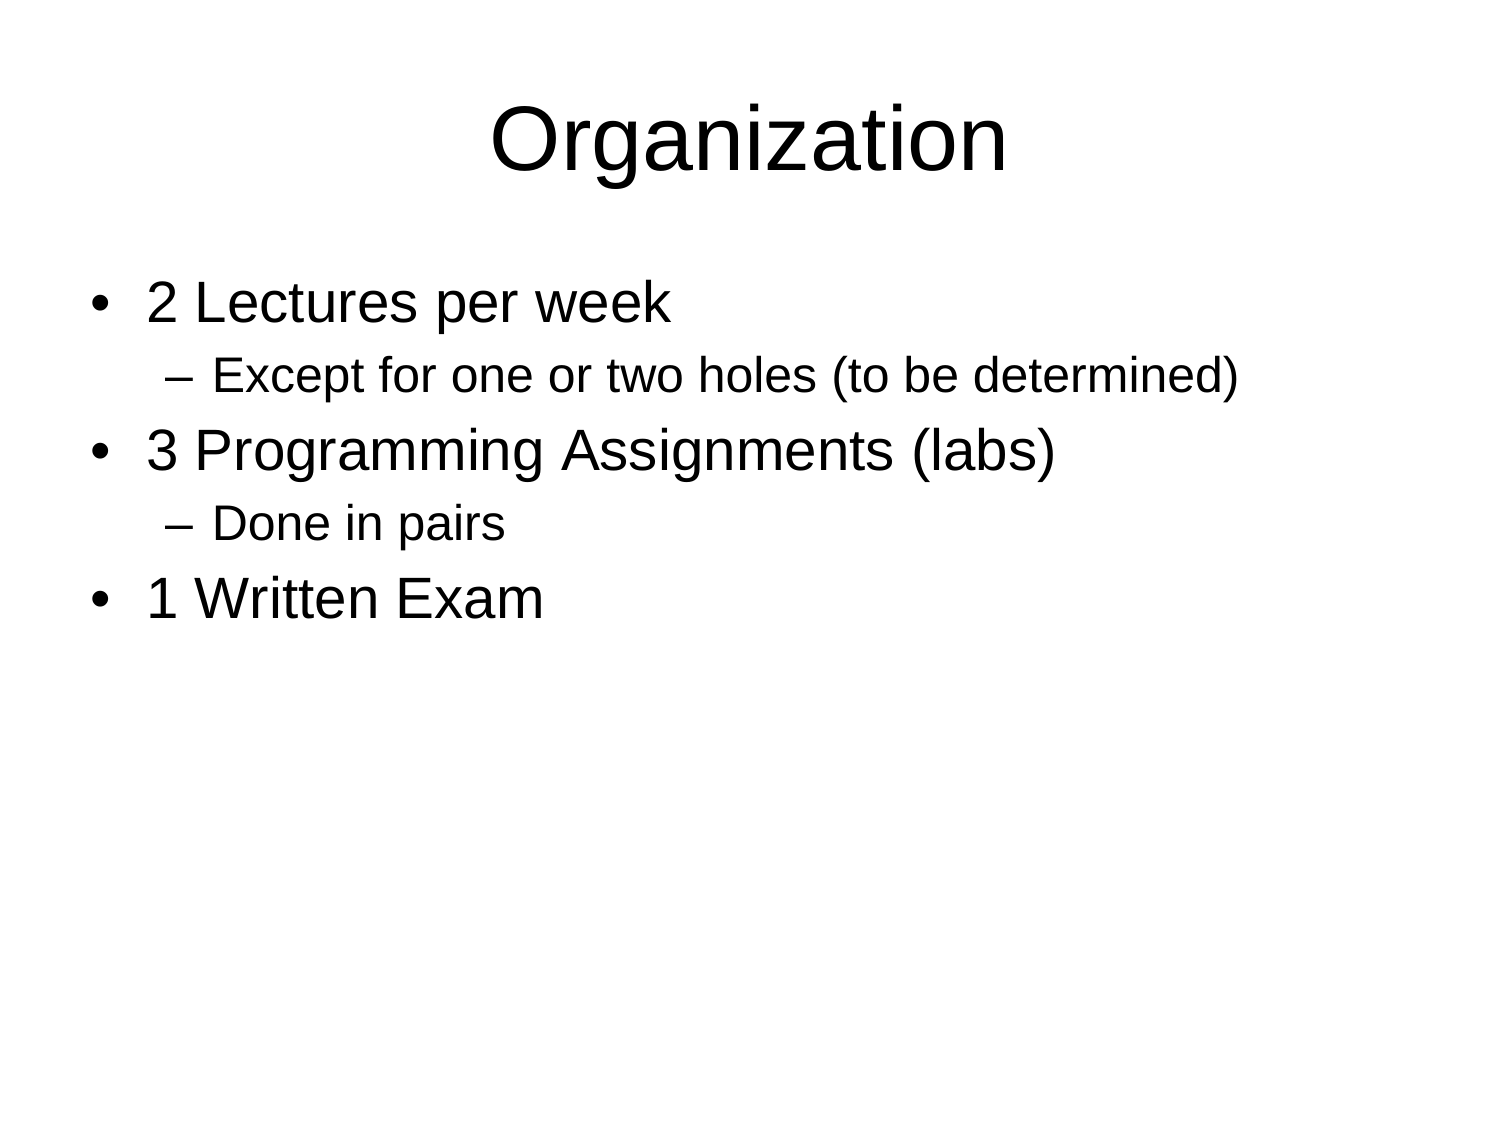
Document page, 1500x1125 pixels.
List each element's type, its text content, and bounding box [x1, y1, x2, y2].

list 2 Lectures per week Except for one or two holes (to be determined) 3 Programming Assignments (labs) Done in pairs 1 Written Exam [75, 262, 1426, 1035]
title Organization [75, 45, 1426, 233]
